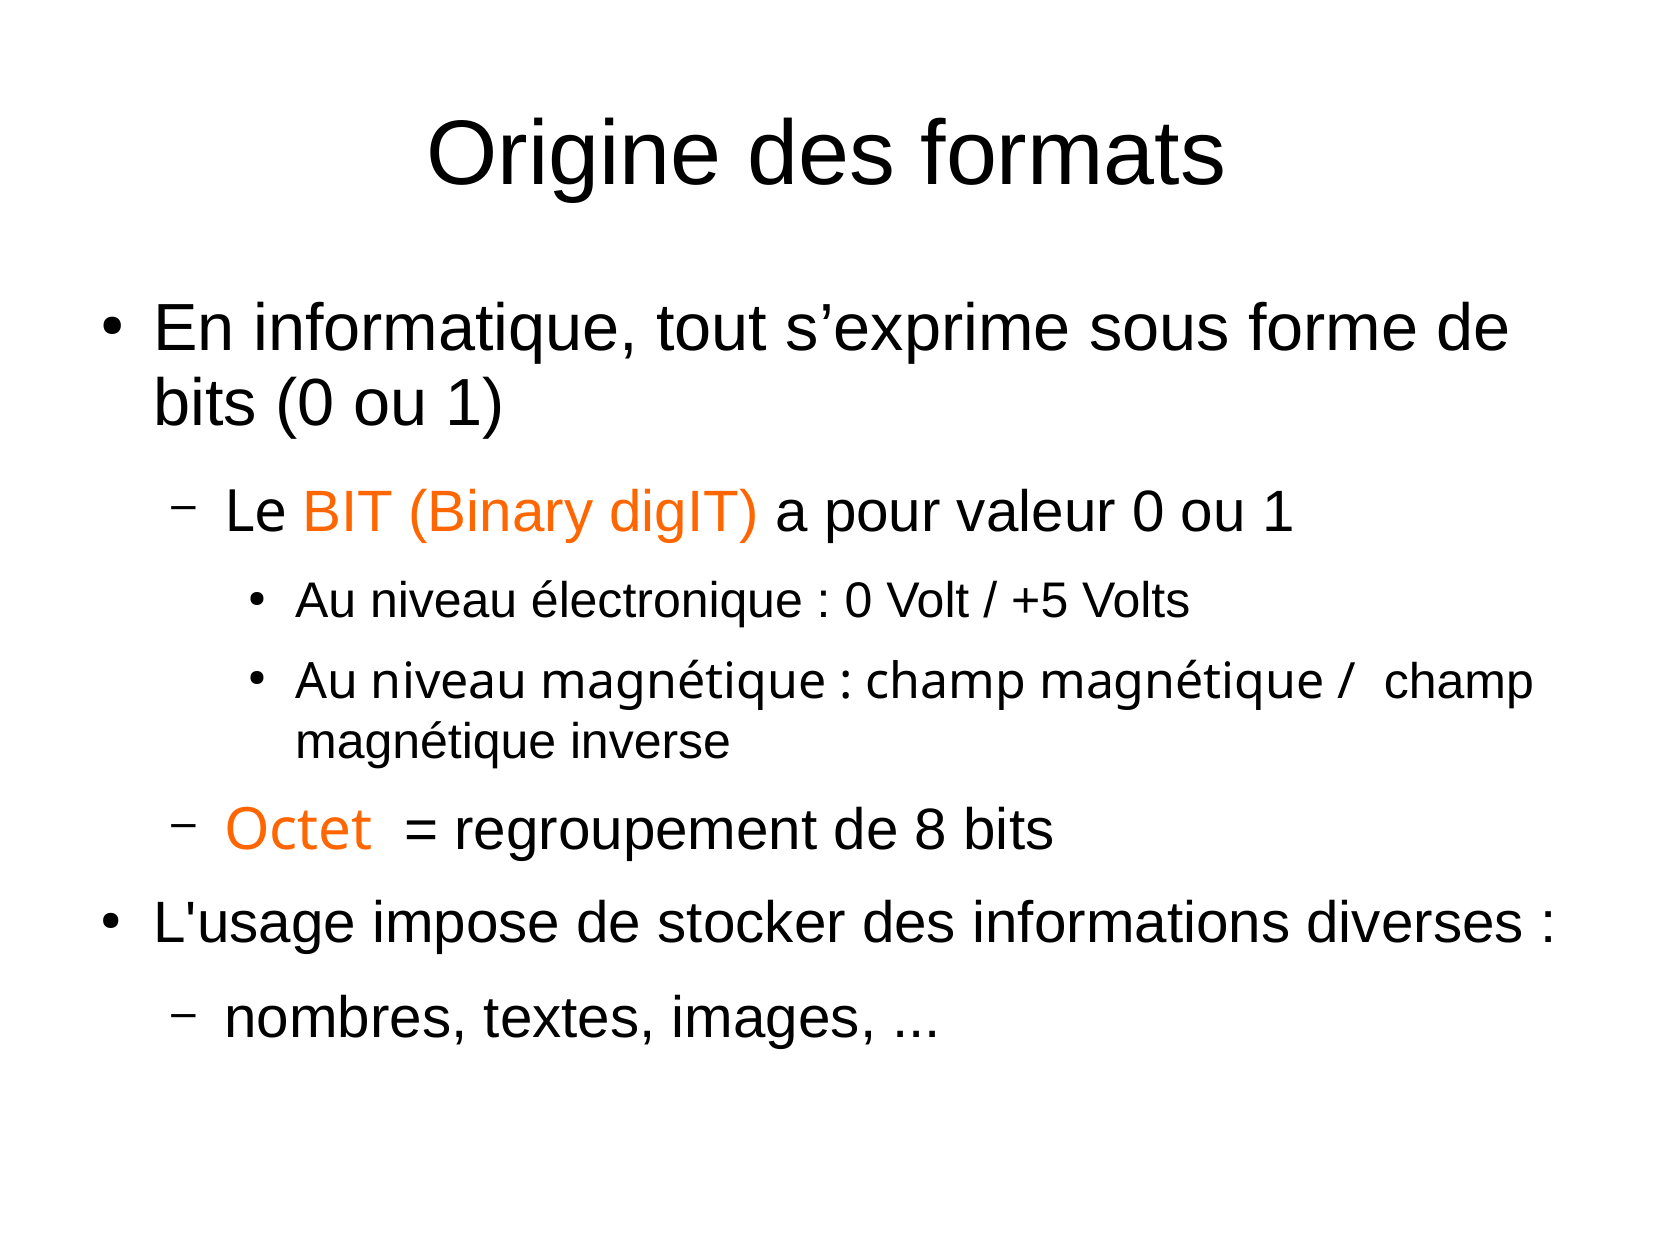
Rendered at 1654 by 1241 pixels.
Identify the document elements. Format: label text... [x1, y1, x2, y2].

title Origine des formats [82, 49, 1571, 257]
list En informatique, tout s’exprime sous forme de bits (0 ou 1) Le BIT (Binary digIT) a pour valeur 0 ou 1 Au niveau électronique : 0 Volt / +5 Volts Au niveau magnétique : champ magnétique / champ magnétique inverse Octet = regroupement de 8 bits L'usage impose de stocker des informations diverses : nombres, textes, images, ... [82, 290, 1571, 1109]
